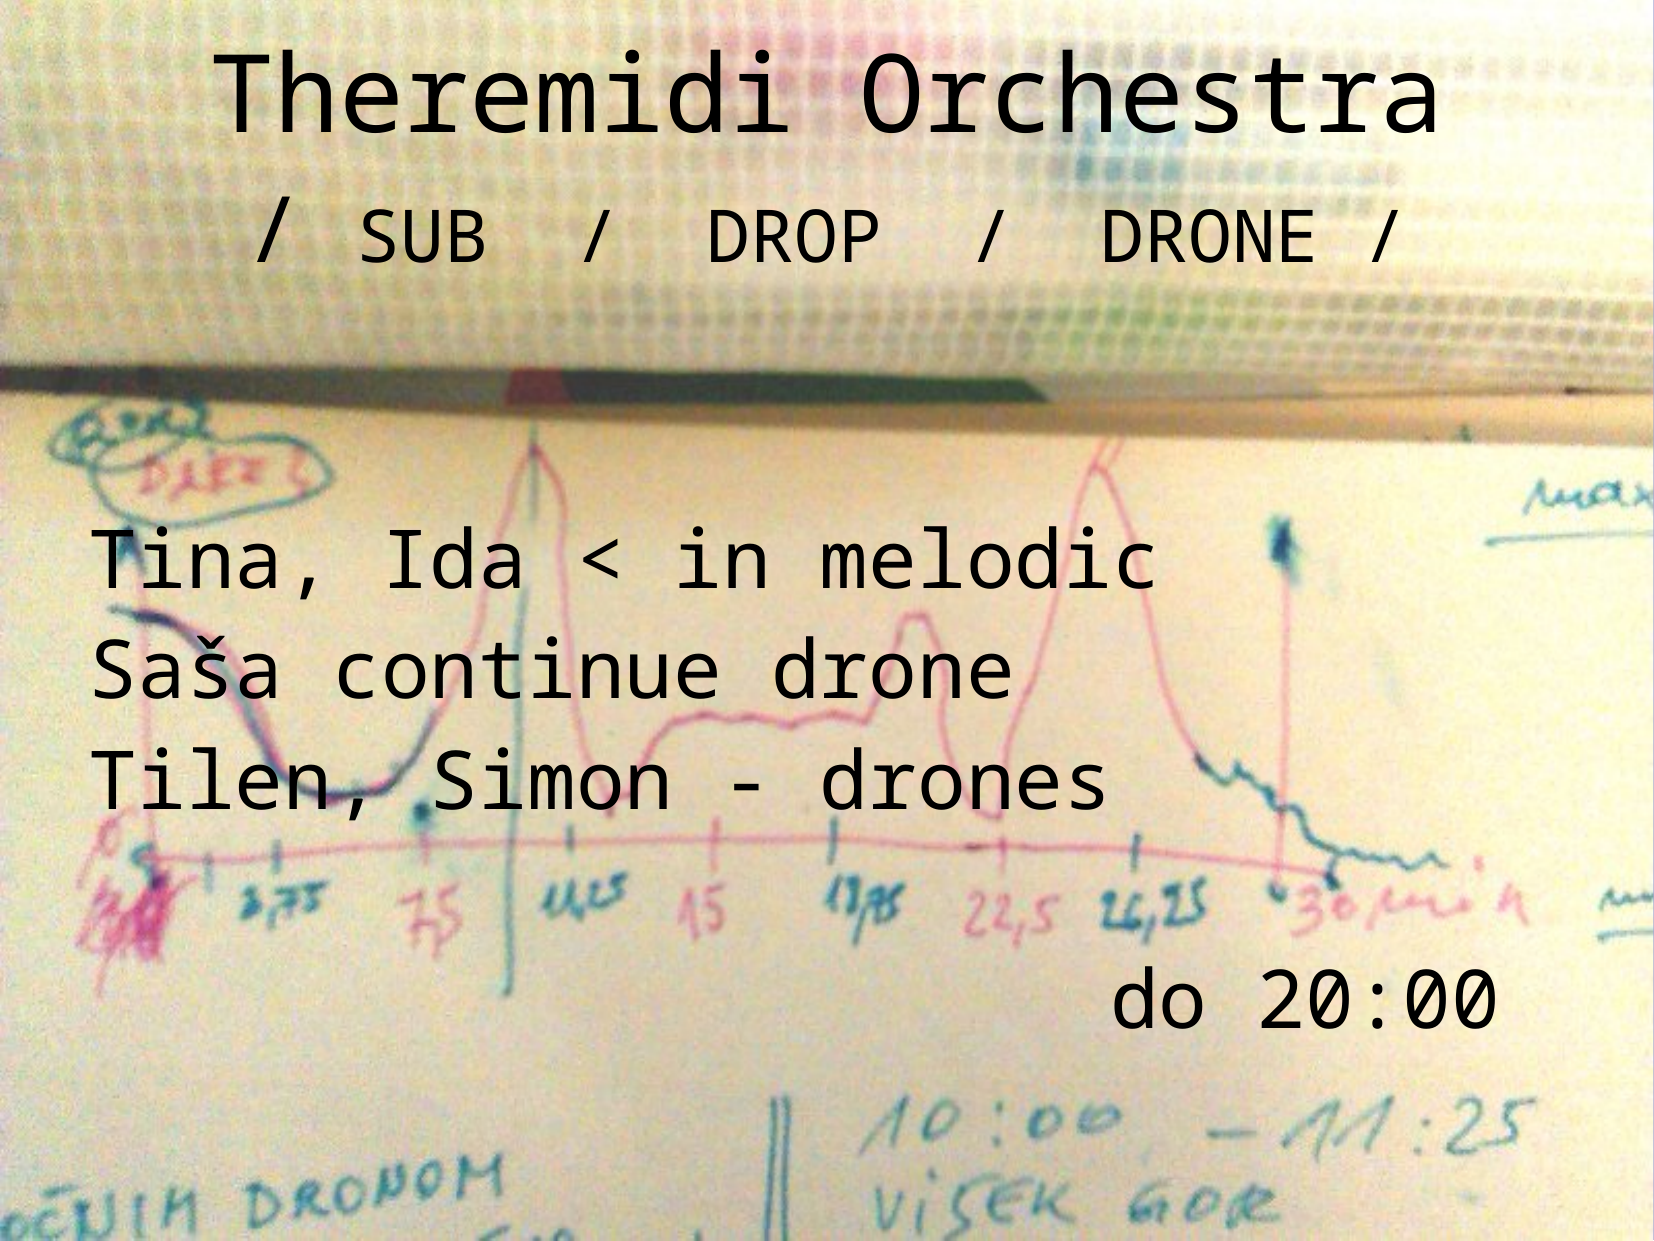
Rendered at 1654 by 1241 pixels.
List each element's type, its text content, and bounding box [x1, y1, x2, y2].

title Theremidi Orchestra / SUB / DROP / DRONE / [82, 46, 1571, 260]
picture [0, 0, 1654, 1241]
text_box do 20:00 [1110, 900, 1620, 1096]
text_box Tina, Ida < in melodic Saša continue drone Tilen, Simon - drones [88, 272, 1566, 1063]
